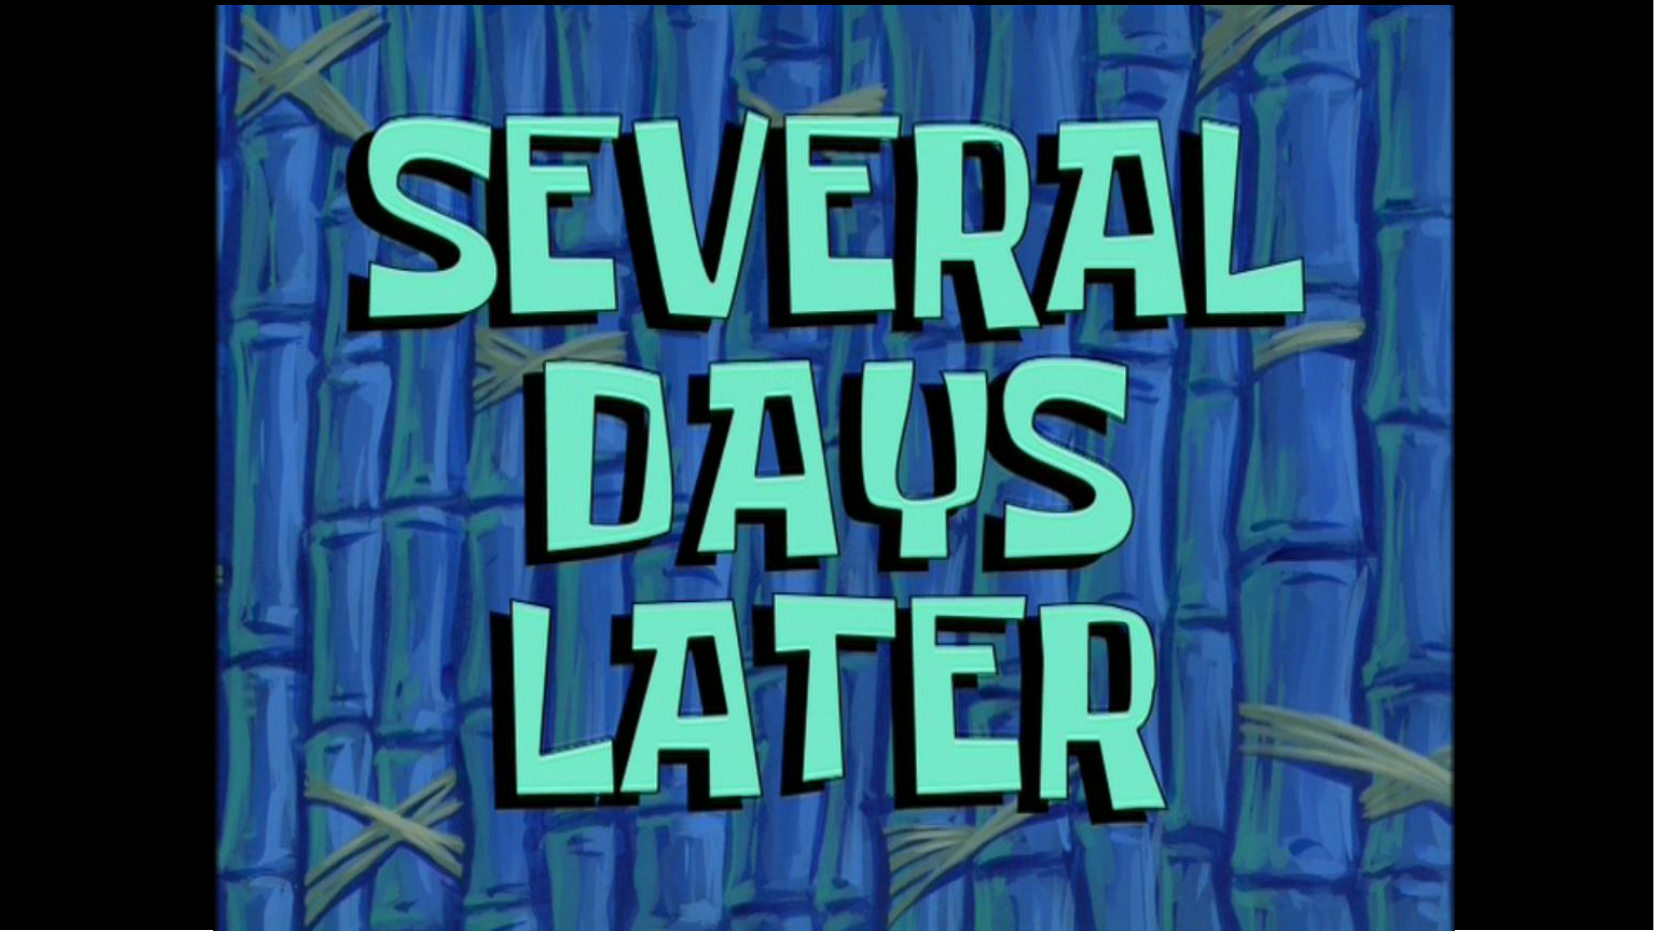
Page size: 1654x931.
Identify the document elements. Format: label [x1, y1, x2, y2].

picture [213, 5, 1455, 931]
